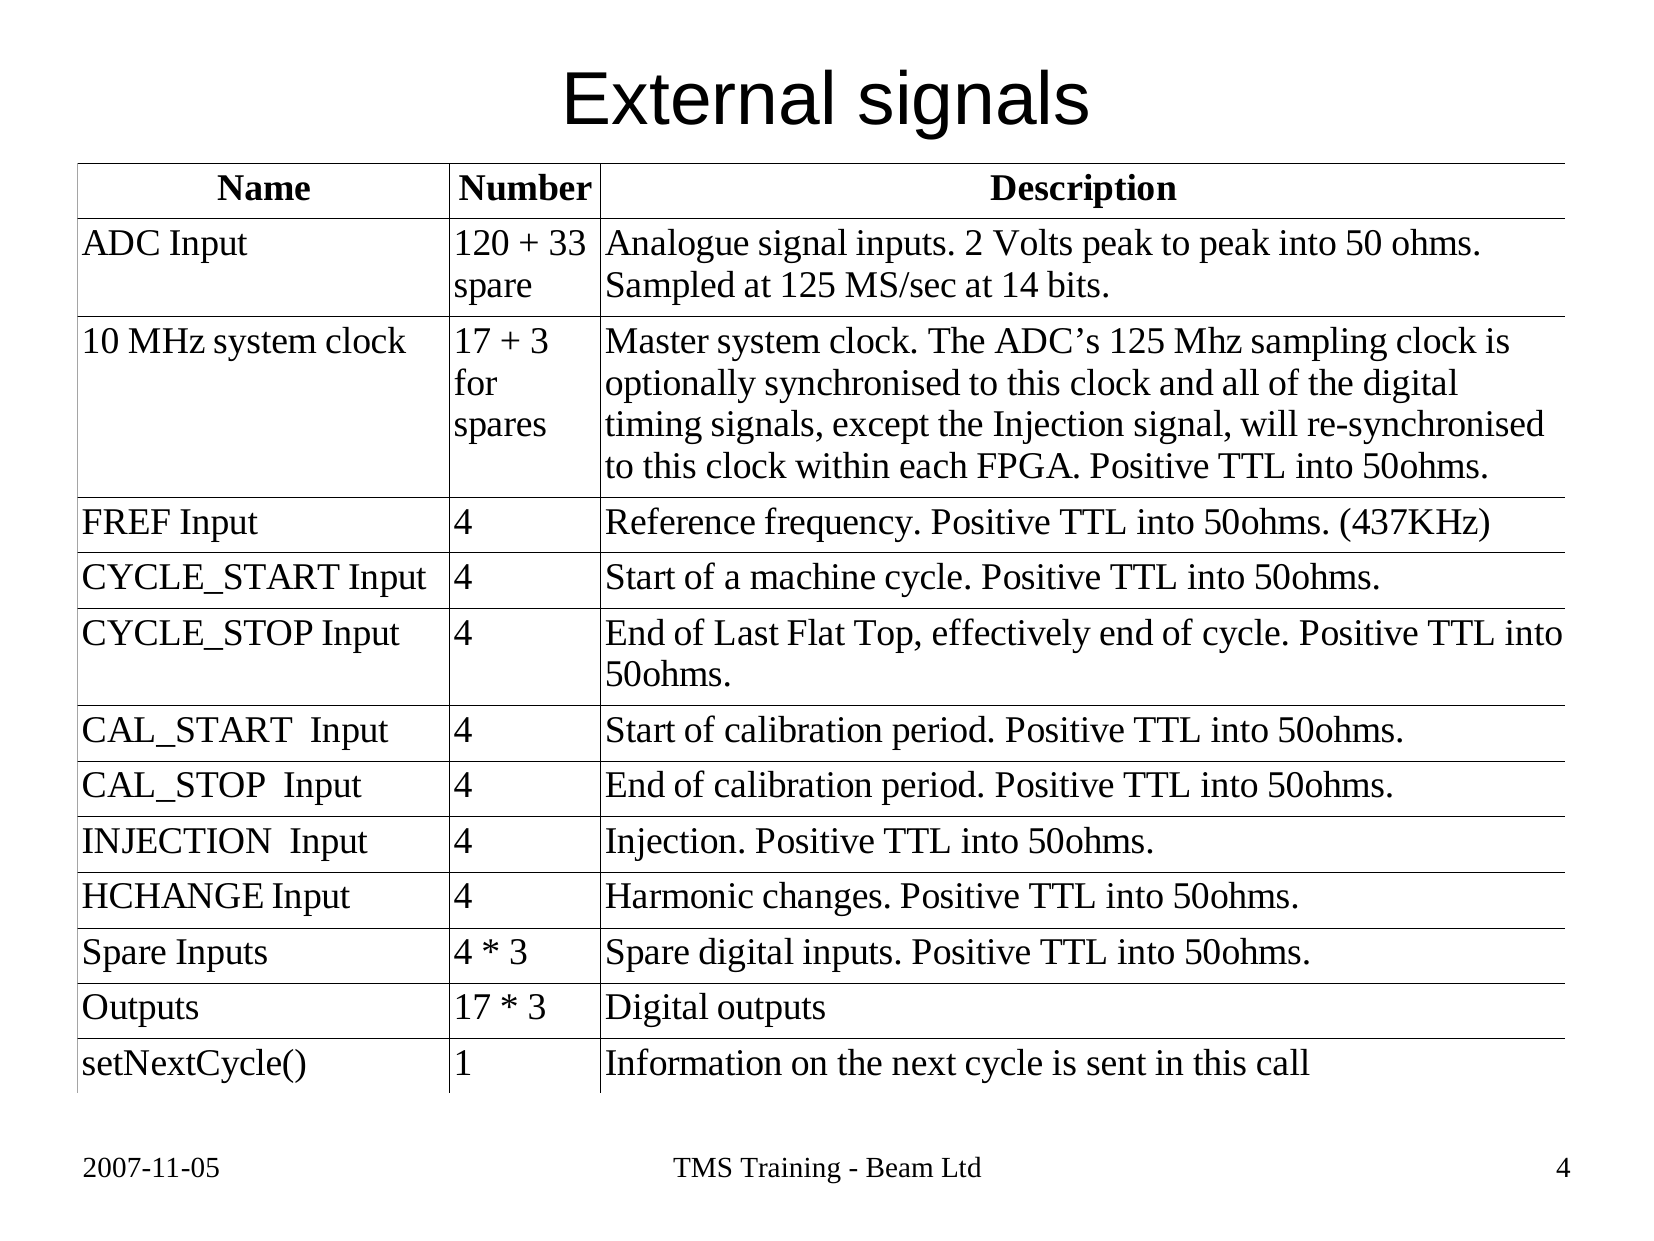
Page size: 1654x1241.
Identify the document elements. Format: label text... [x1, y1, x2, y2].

title External signals [82, 49, 1571, 148]
chart [77, 147, 1565, 1093]
